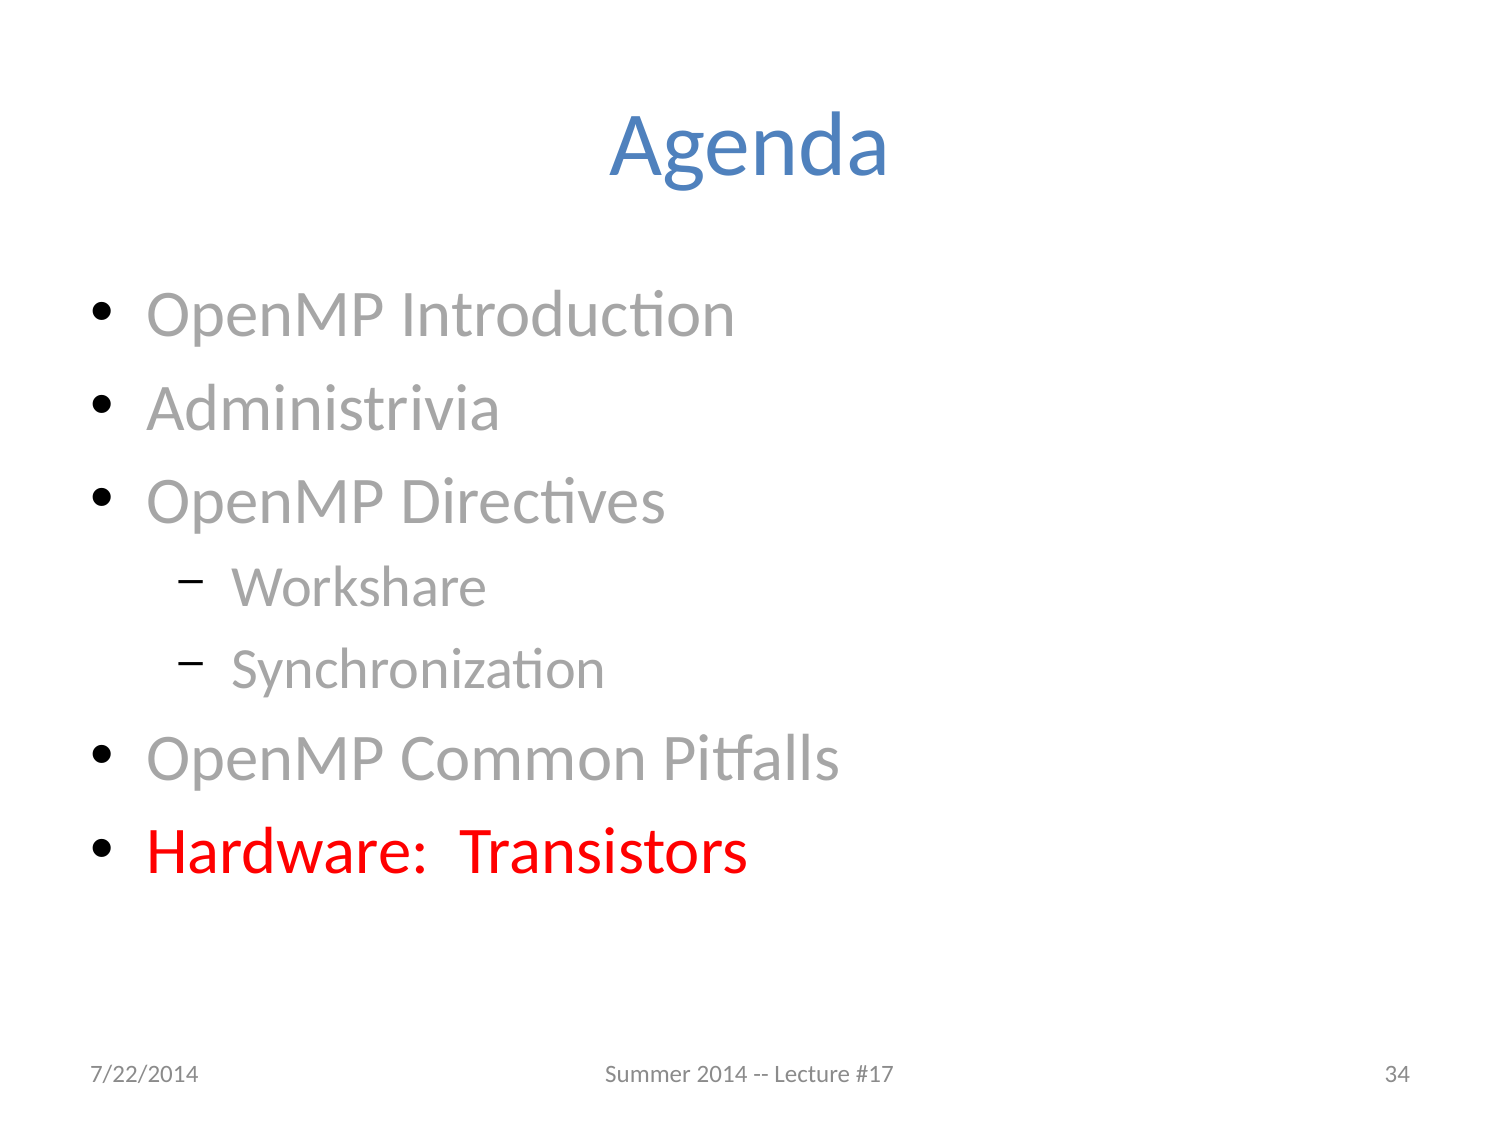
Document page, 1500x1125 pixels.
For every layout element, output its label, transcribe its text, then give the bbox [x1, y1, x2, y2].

footer Summer 2014 -- Lecture #17 [512, 1042, 988, 1103]
slide_number 7/22/2014 [75, 1042, 425, 1103]
slide_number <number> [1074, 1042, 1425, 1103]
list OpenMP Introduction Administrivia OpenMP Directives Workshare Synchronization OpenMP Common Pitfalls Hardware: Transistors [75, 262, 1425, 1073]
title Agenda [75, 45, 1425, 233]
